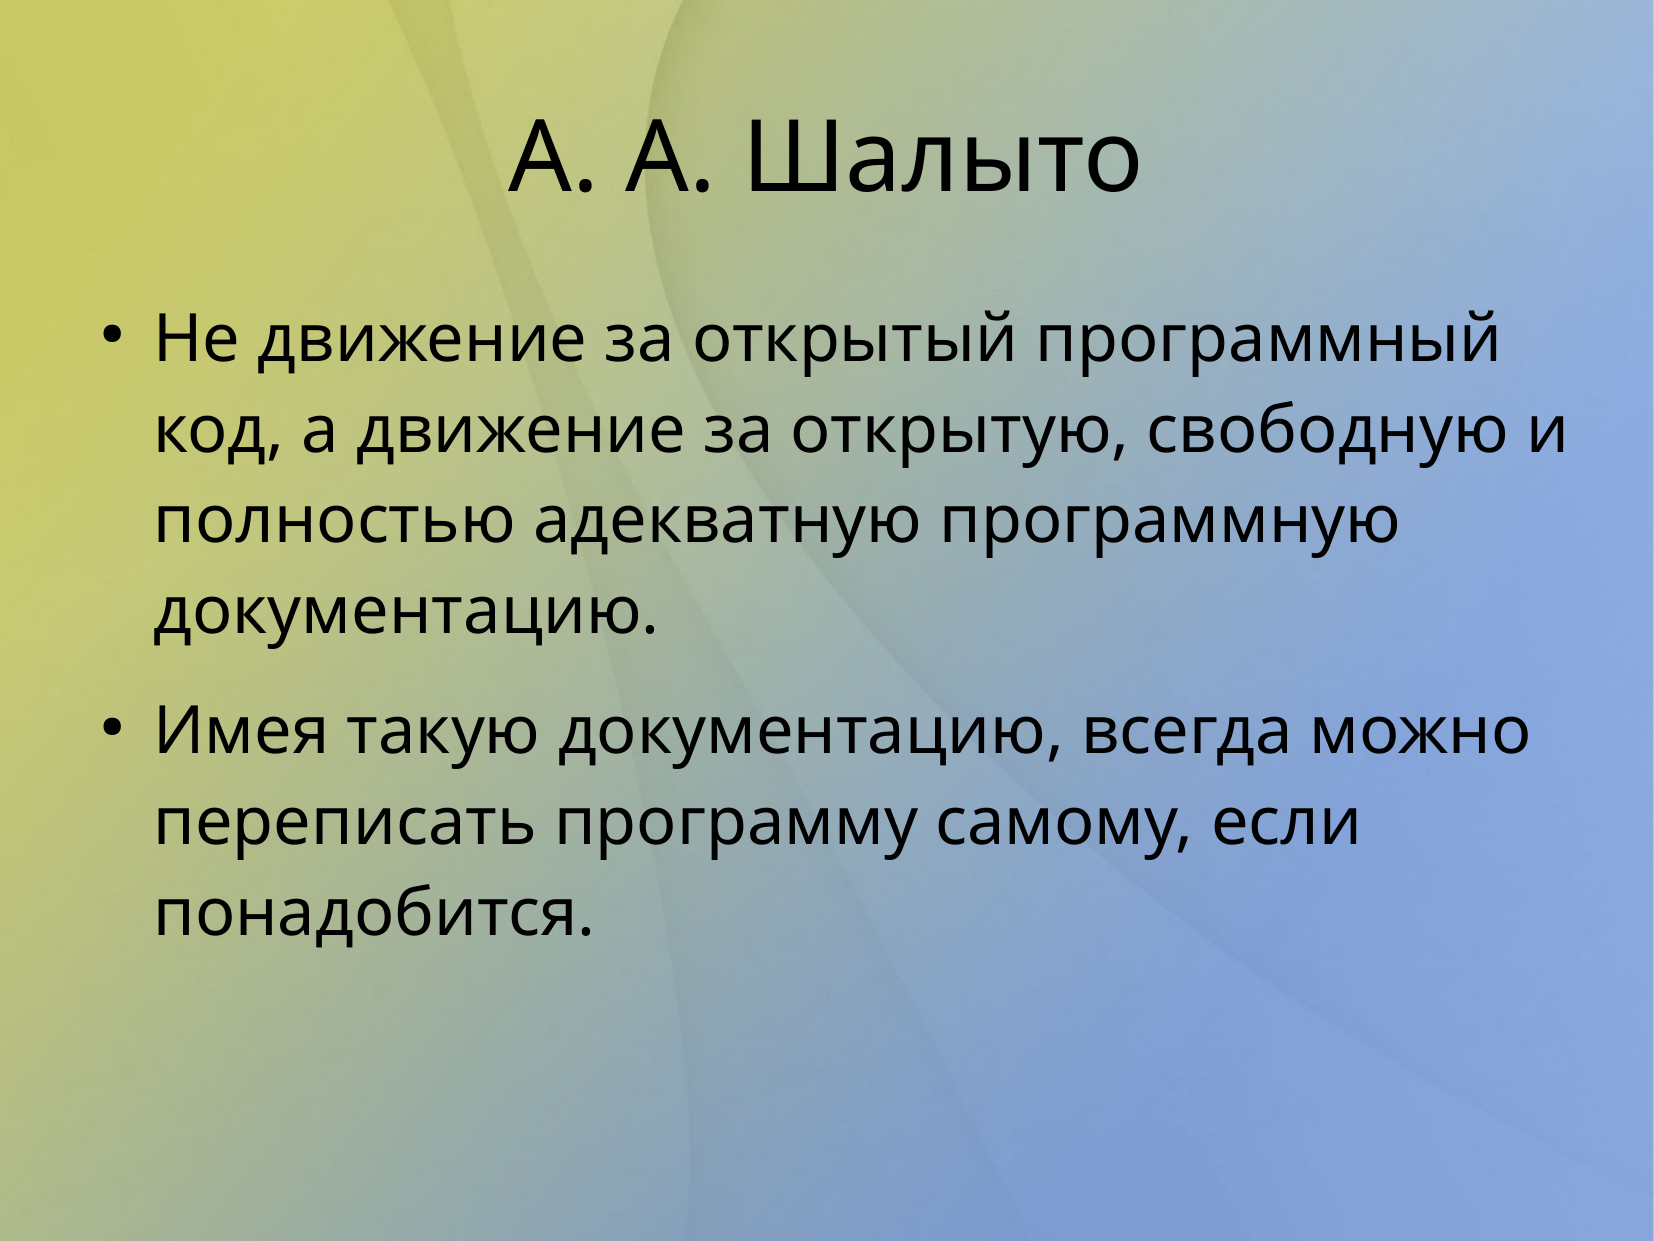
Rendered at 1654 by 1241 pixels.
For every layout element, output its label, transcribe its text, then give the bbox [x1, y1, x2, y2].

title А. А. Шалыто [82, 56, 1571, 250]
picture [0, 0, 1654, 1241]
list Не движение за открытый программный код, а движение за открытую, свободную и полностью адекватную программную документацию. Имея такую документацию, всегда можно переписать программу самому, если понадобится. [82, 290, 1571, 1094]
